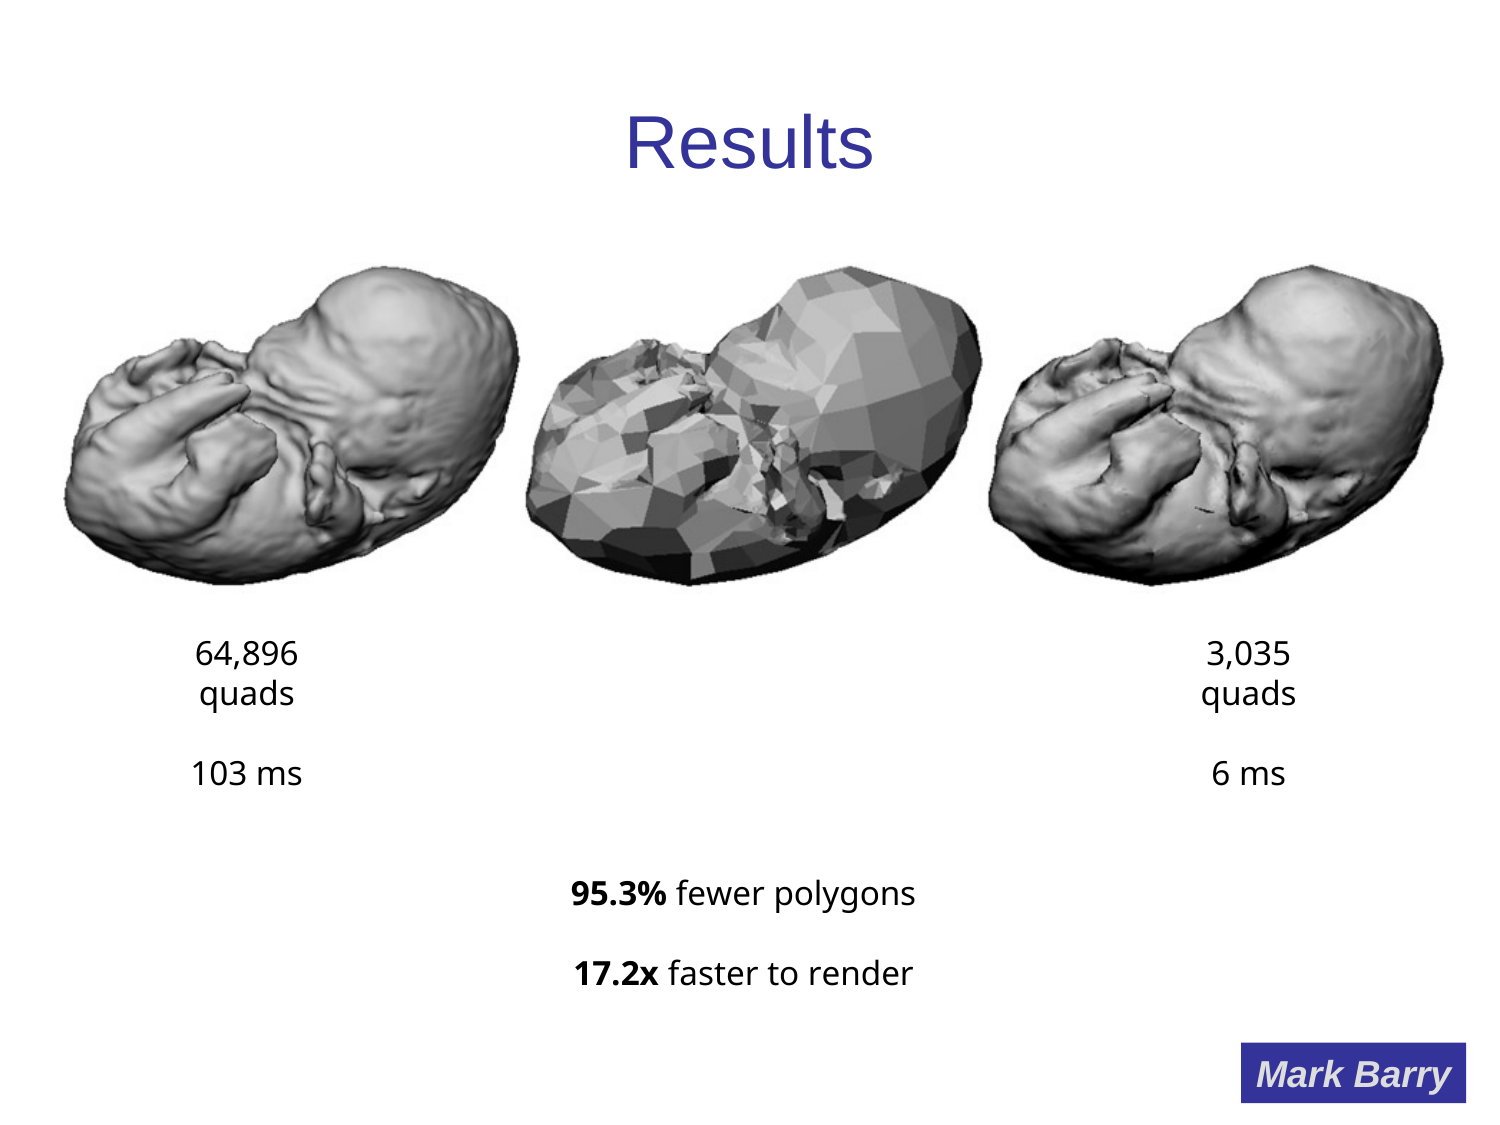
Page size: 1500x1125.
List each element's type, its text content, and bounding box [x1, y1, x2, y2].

picture [62, 262, 1450, 594]
text_box 3,035 quads 6 ms [1185, 624, 1312, 801]
text_box 64,896 quads 103 ms [175, 624, 319, 801]
text_box Mark Barry [1241, 1042, 1467, 1104]
text_box 95.3% fewer polygons 17.2x faster to render [487, 864, 1000, 1000]
title Results [75, 45, 1426, 233]
